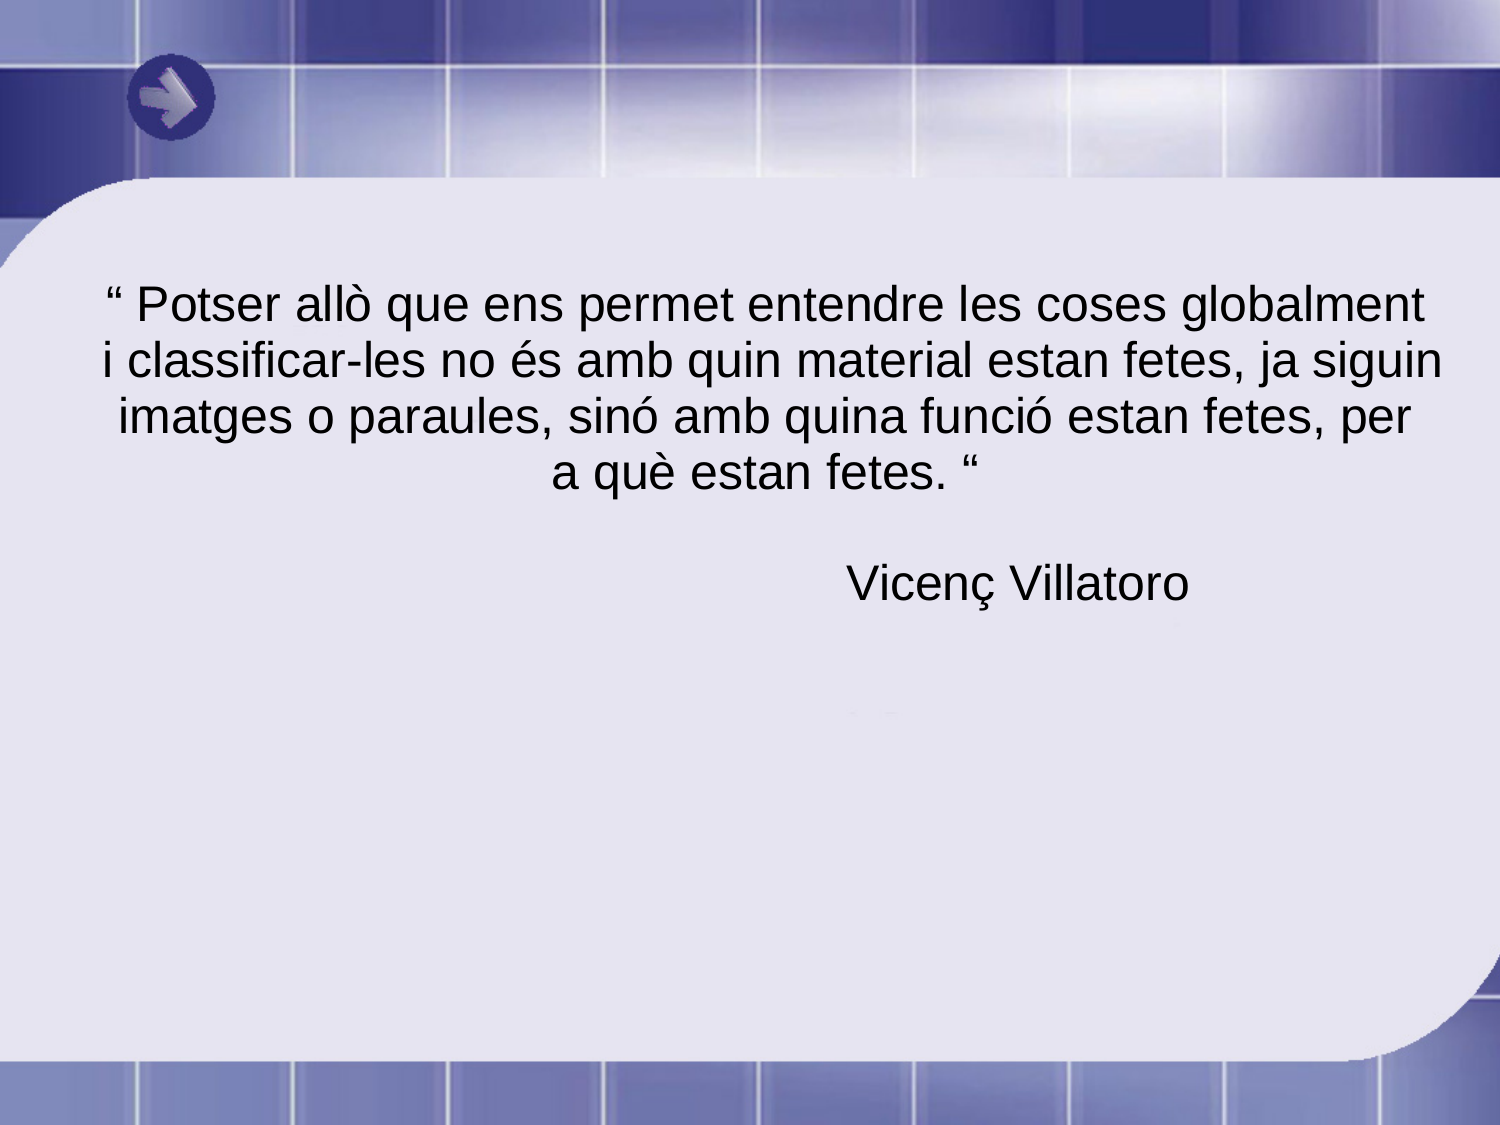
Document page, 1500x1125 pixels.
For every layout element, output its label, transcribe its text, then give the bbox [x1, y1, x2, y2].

picture [0, 0, 1500, 1125]
text_box “ Potser allò que ens permet entendre les coses globalment i classificar-les no és amb quin material estan fetes, ja siguin imatges o paraules, sinó amb quina funció estan fetes, per a què estan fetes. “ Vicenç Villatoro [73, 268, 1459, 619]
